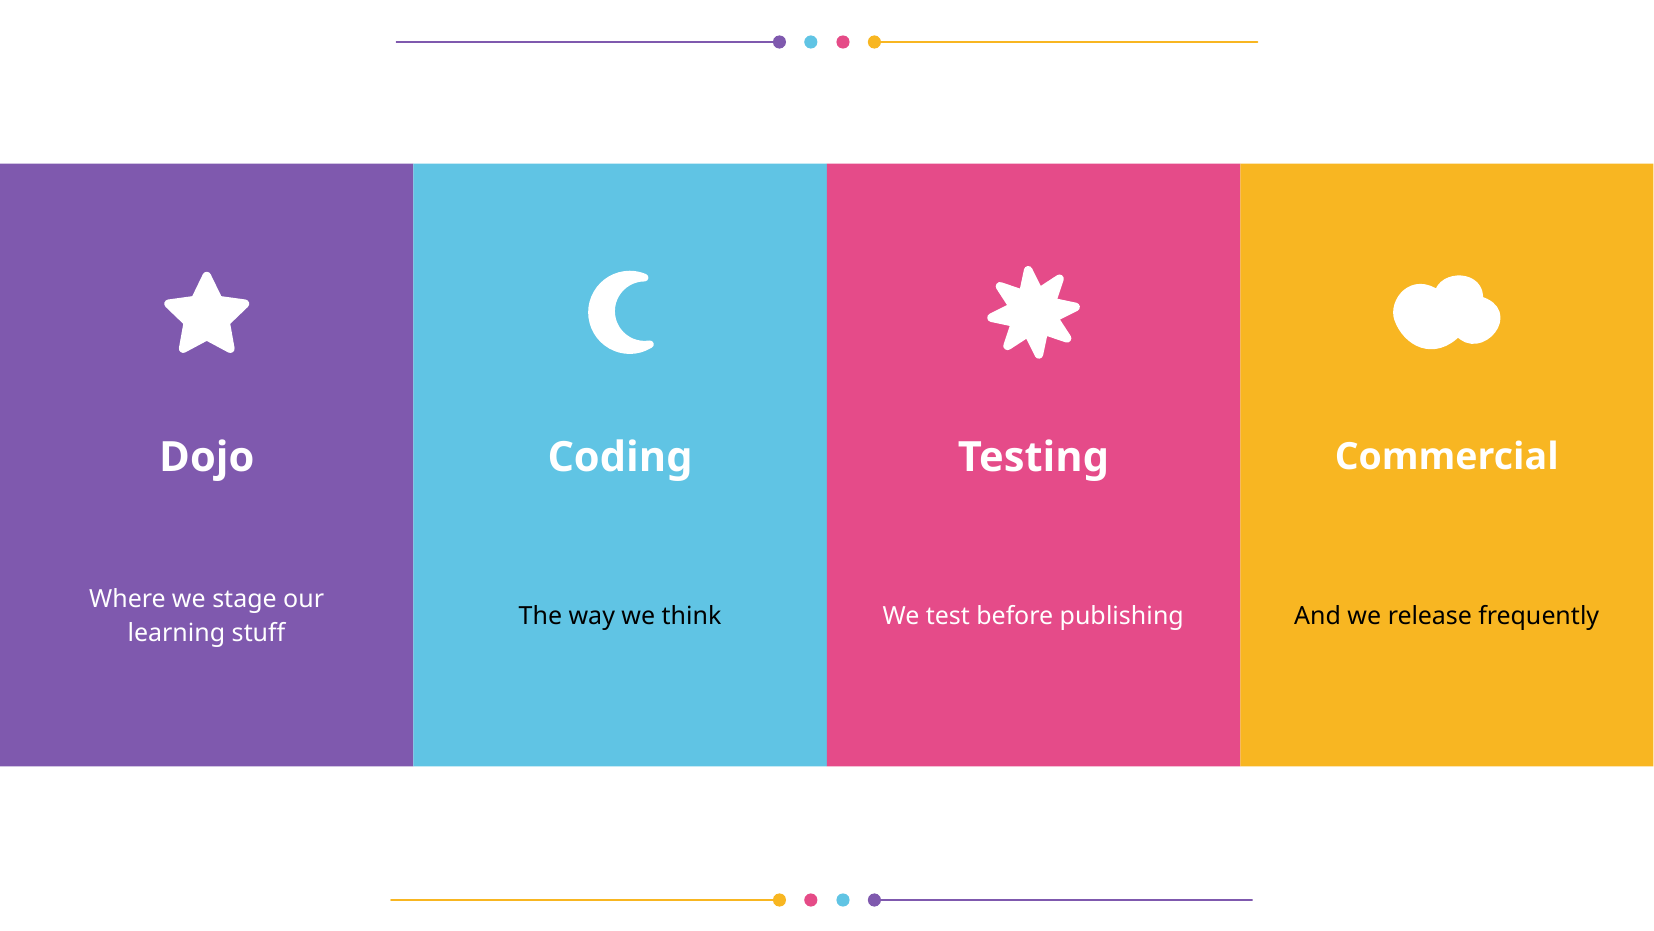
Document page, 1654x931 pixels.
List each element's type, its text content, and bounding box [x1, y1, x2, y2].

title We test before publishing [873, 492, 1194, 737]
text_box [180, 288, 234, 339]
title Testing [903, 401, 1164, 508]
title Where we stage our learning stuff [46, 492, 368, 737]
title Commercial [1316, 401, 1577, 508]
text_box [596, 280, 628, 346]
title The way we think [459, 492, 781, 737]
text_box [1007, 286, 1059, 338]
title And we release frequently [1286, 492, 1608, 737]
title Coding [490, 401, 751, 508]
text_box [1402, 285, 1491, 340]
title Dojo [76, 401, 337, 508]
